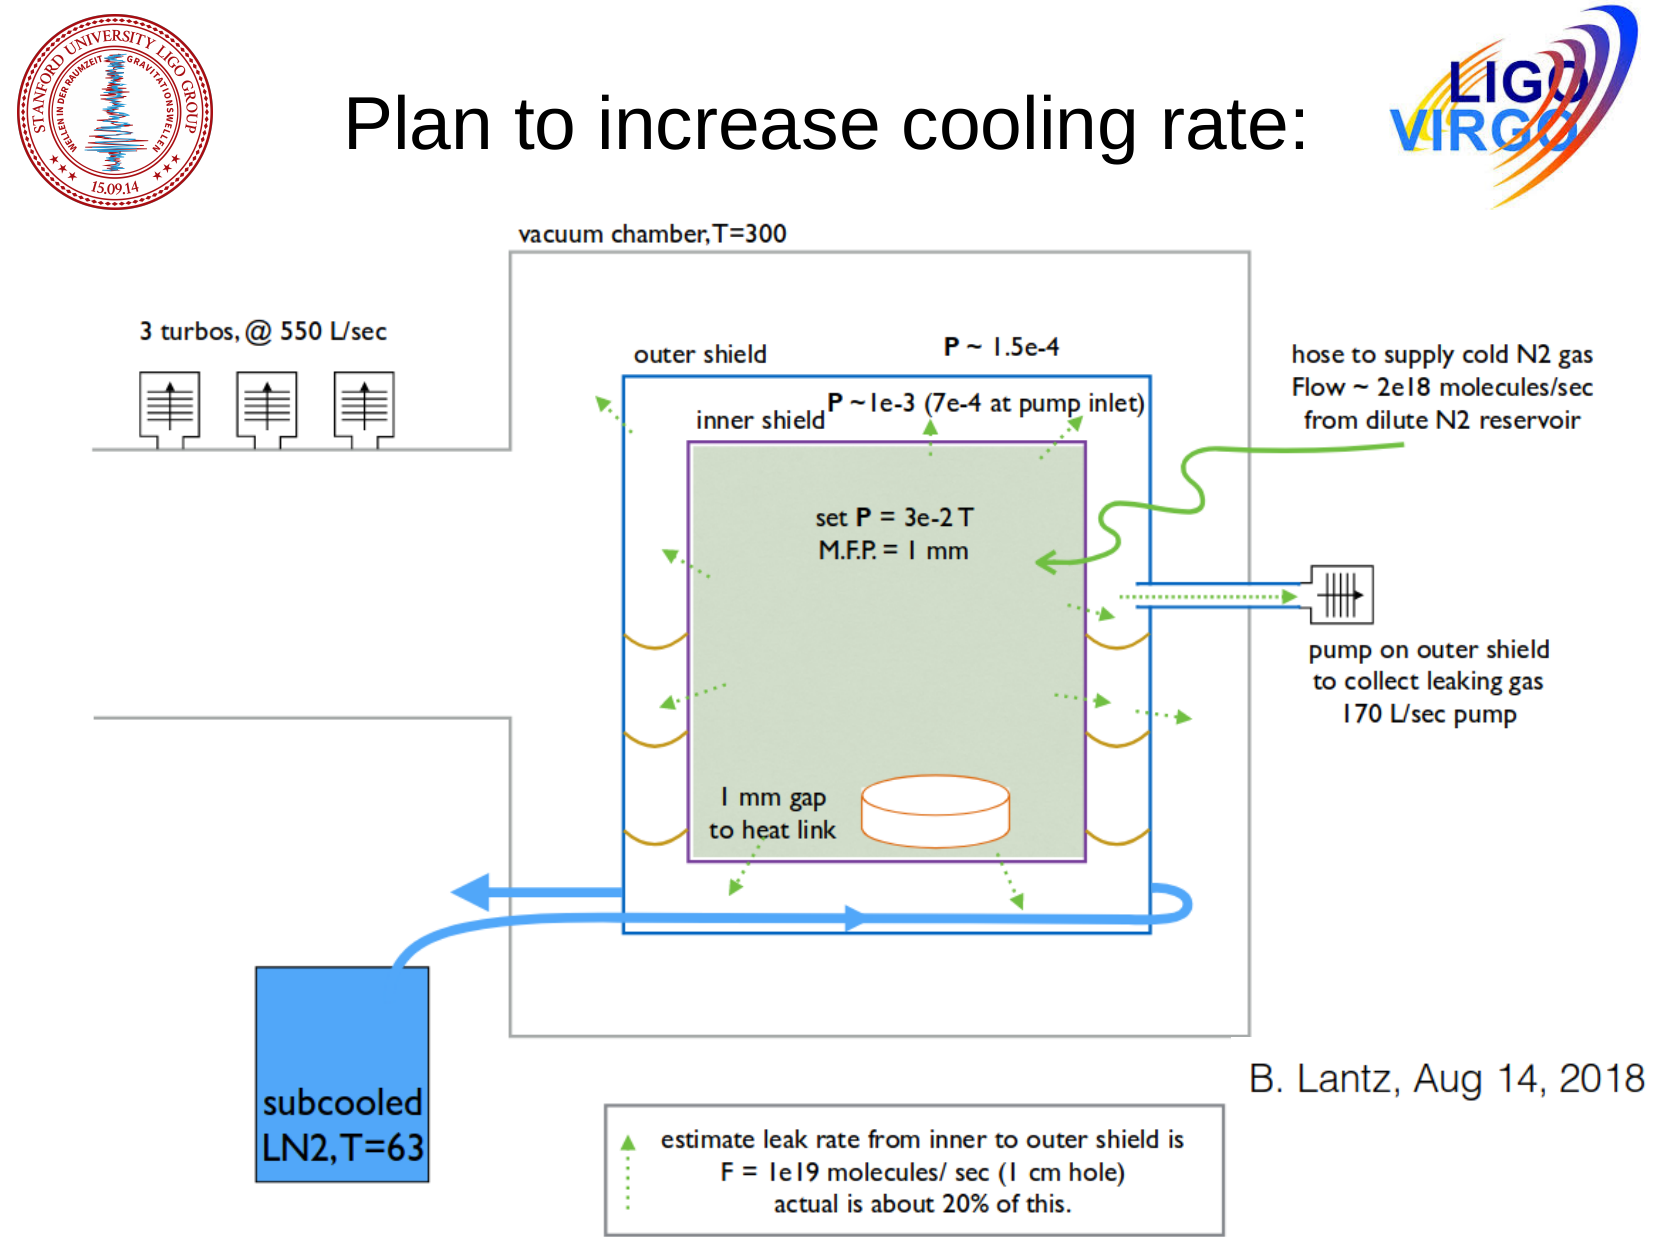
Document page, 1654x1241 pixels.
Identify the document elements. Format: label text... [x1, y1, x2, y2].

picture [17, 14, 213, 210]
title Plan to increase cooling rate: [83, 19, 1572, 228]
picture [1372, 0, 1654, 210]
picture [3, 211, 1654, 1241]
